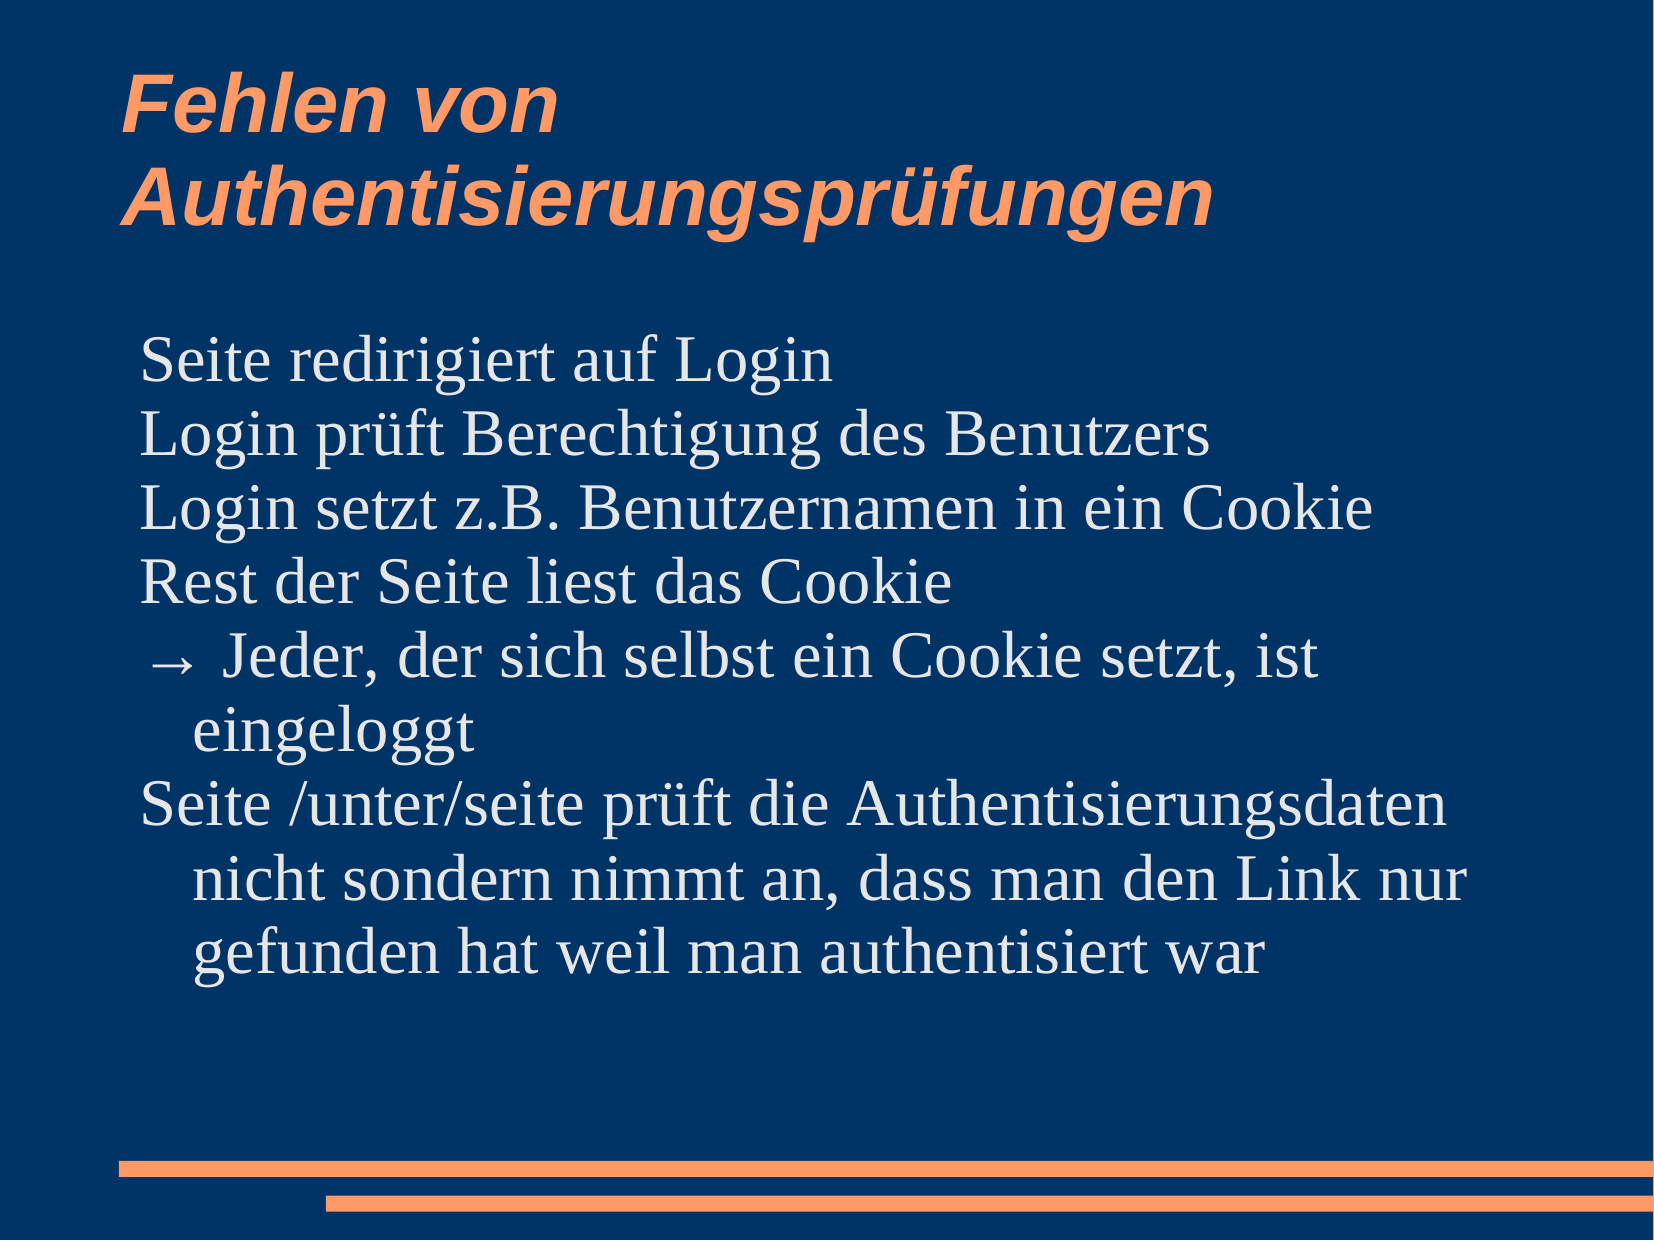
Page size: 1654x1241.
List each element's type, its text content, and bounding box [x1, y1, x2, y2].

title Fehlen von Authentisierungsprüfungen [121, 42, 1534, 258]
list Seite redirigiert auf Login Login prüft Berechtigung des Benutzers Login setzt z.B. Benutzernamen in ein Cookie Rest der Seite liest das Cookie → Jeder, der sich selbst ein Cookie setzt, ist eingeloggt Seite /unter/seite prüft die Authentisierungsdaten nicht sondern nimmt an, dass man den Link nur gefunden hat weil man authentisiert war [121, 322, 1561, 1118]
